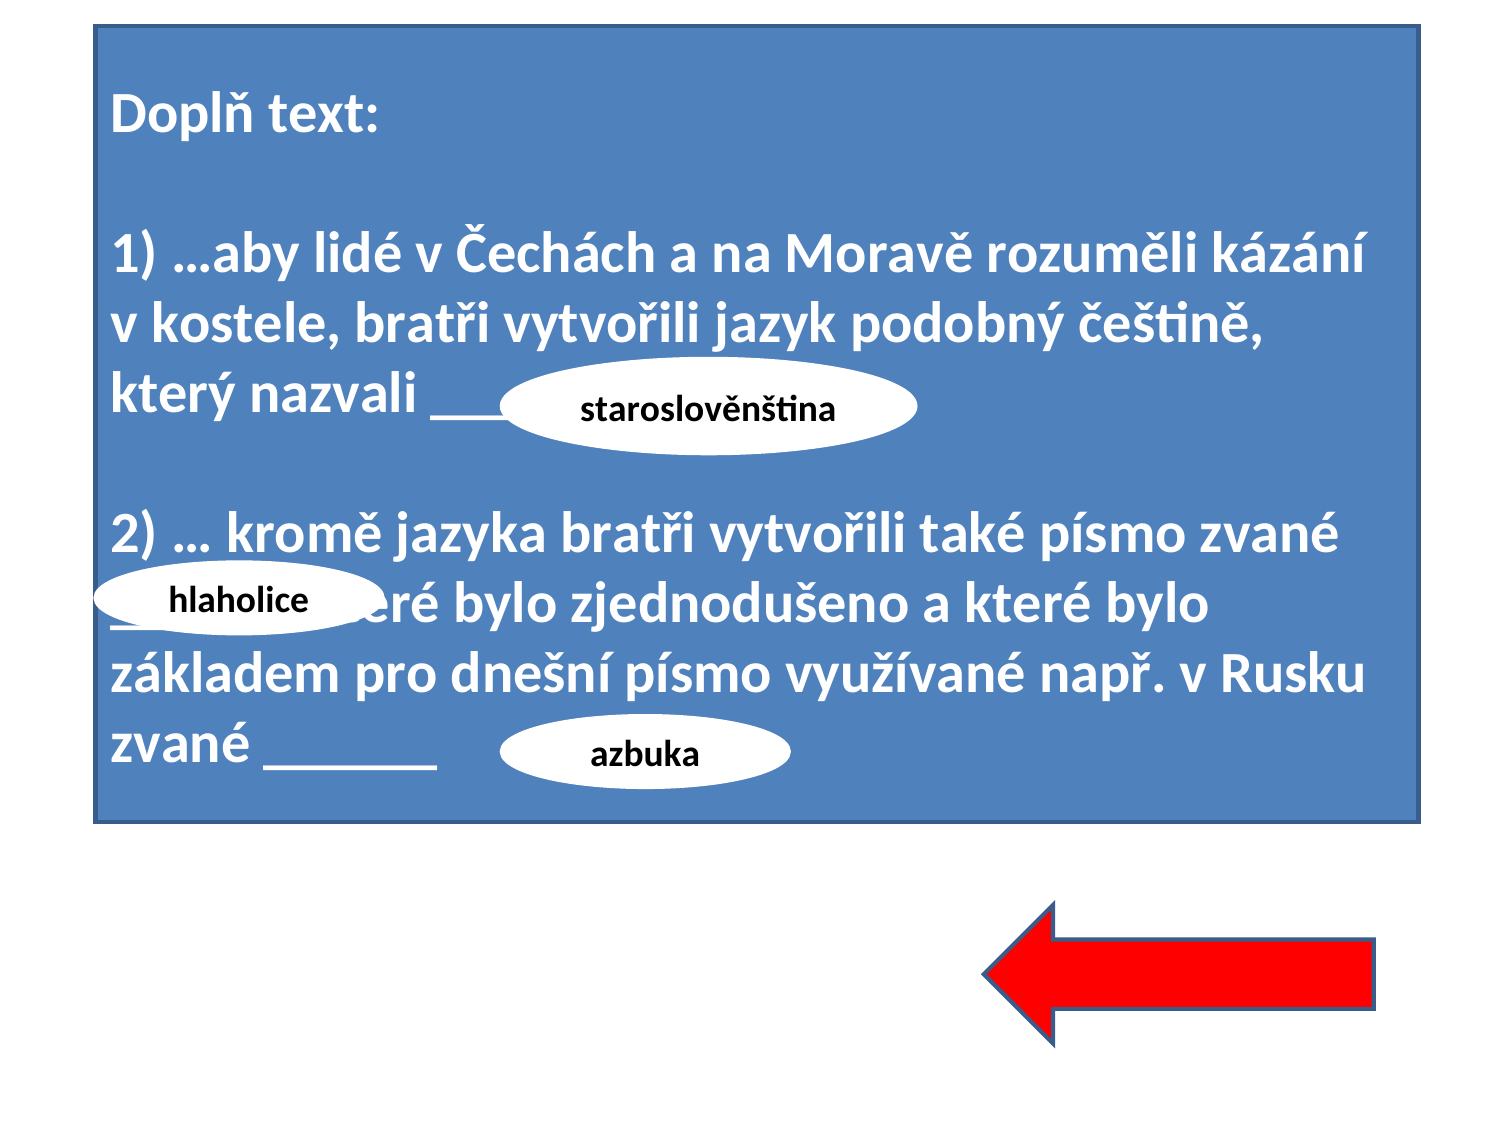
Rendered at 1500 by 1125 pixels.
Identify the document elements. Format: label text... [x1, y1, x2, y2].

text_box Doplň text: …aby lidé v Čechách a na Moravě rozuměli kázání v kostele, bratři vytvořili jazyk podobný češtině, který nazvali ______ … kromě jazyka bratři vytvořili také písmo zvané ______, které bylo zjednodušeno a které bylo základem pro dnešní písmo využívané např. v Rusku zvané ______ [95, 25, 1419, 823]
text_box hlaholice [95, 562, 383, 634]
text_box [983, 904, 1374, 1044]
text_box azbuka [501, 716, 789, 787]
text_box staroslověnština [501, 358, 916, 454]
